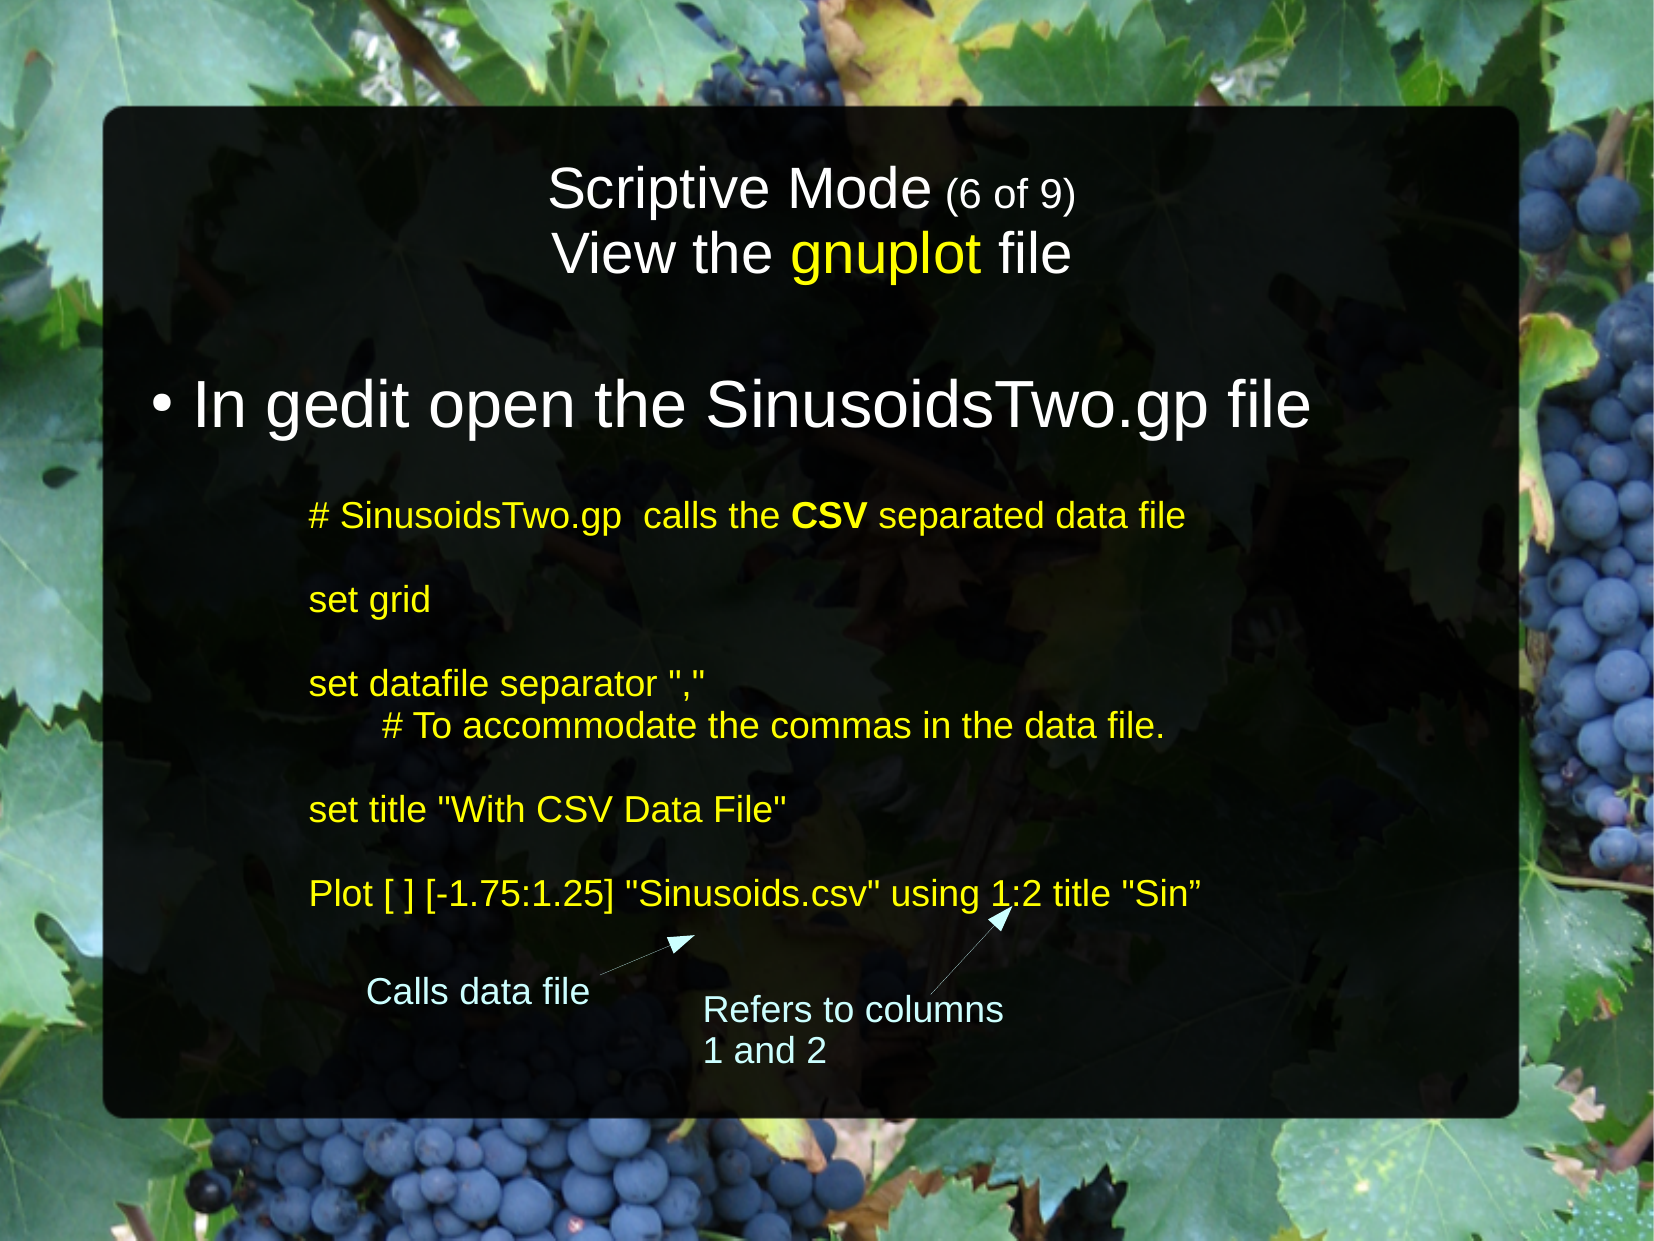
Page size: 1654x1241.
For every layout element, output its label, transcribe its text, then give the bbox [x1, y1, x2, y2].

picture [0, 0, 1654, 1241]
text_box Refers to columns 1 and 2 [687, 980, 1046, 1080]
text_box # SinusoidsTwo.gp calls the CSV separated data file set grid set datafile separator "," # To accommodate the commas in the data file. set title "With CSV Data File" Plot [ ] [-1.75:1.25] "Sinusoids.csv" using 1:2 title "Sin” [293, 487, 1388, 923]
subtitle In gedit open the SinusoidsTwo.gp file [150, 357, 1426, 451]
text_box Calls data file [351, 962, 652, 1020]
title Scriptive Mode (6 of 9) View the gnuplot file [118, 125, 1506, 318]
